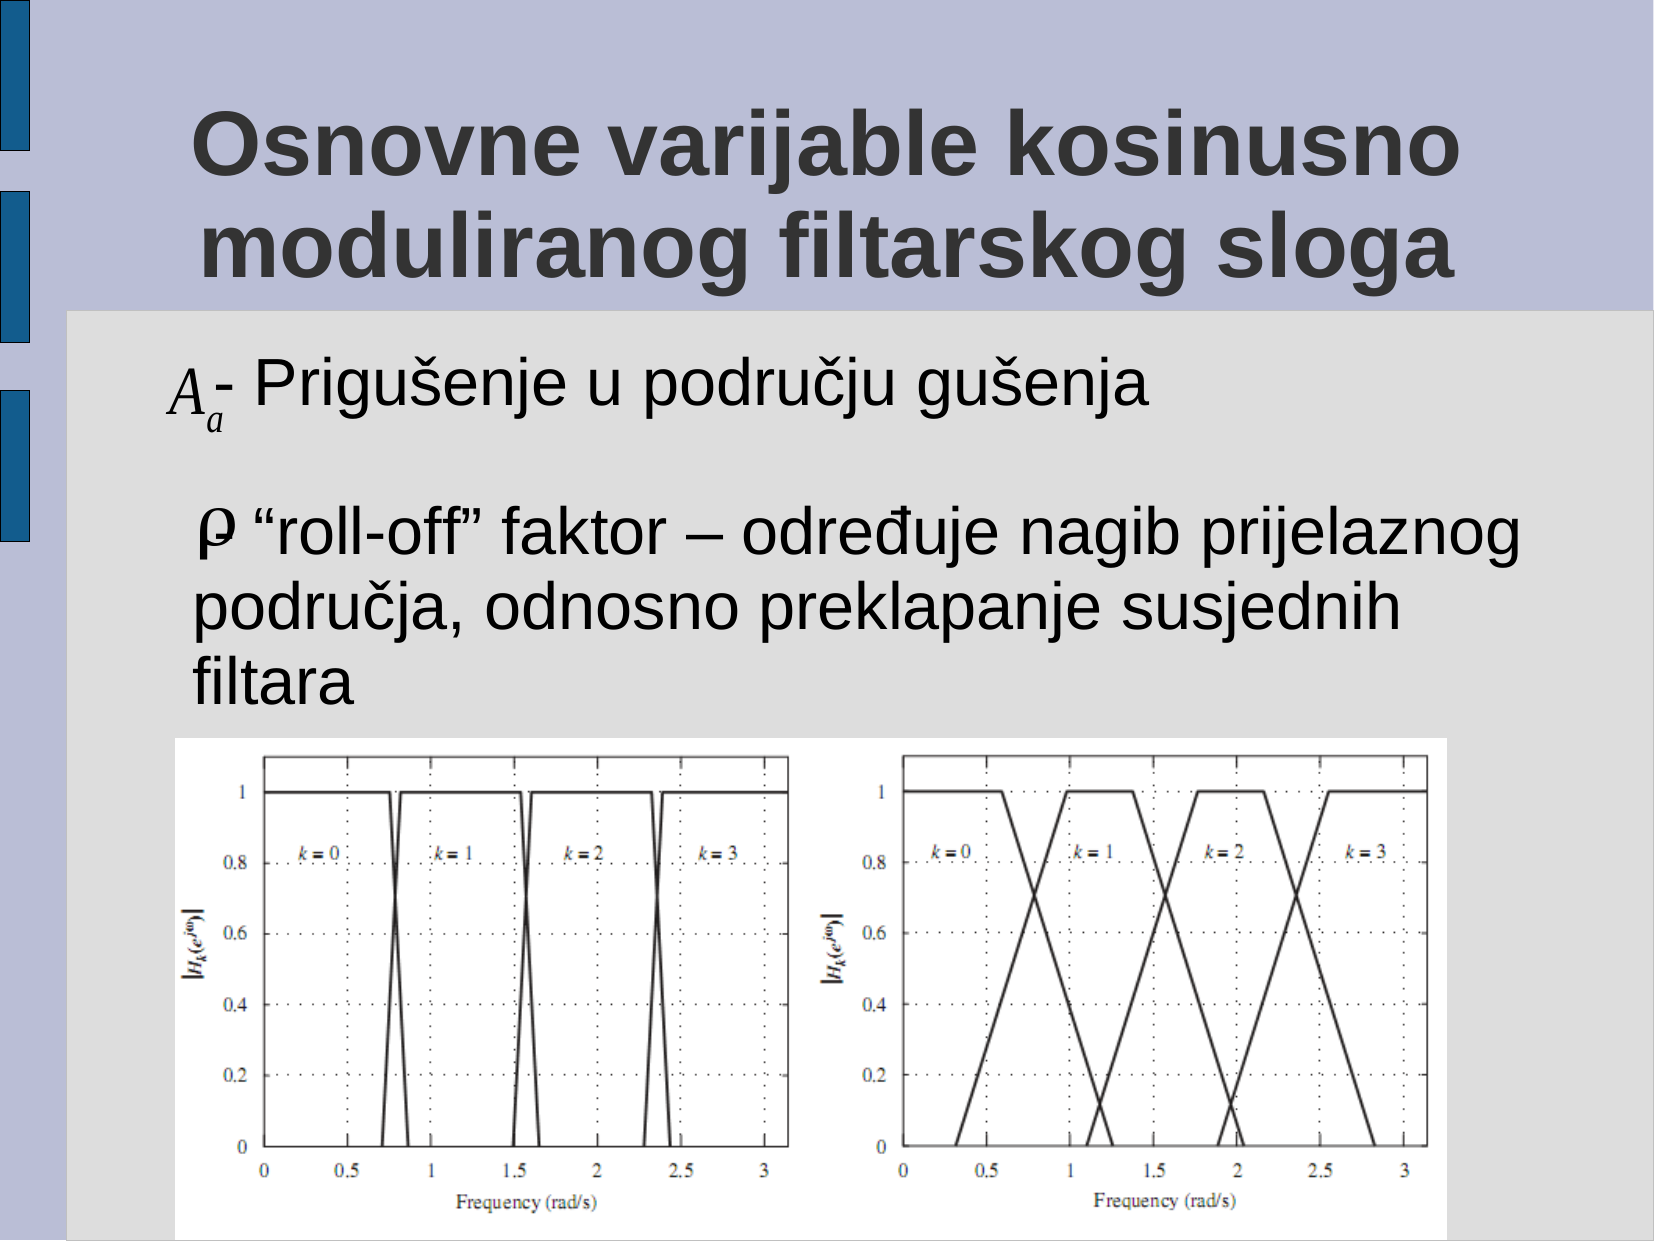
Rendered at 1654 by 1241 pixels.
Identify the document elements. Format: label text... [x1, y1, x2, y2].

chart [147, 354, 237, 443]
title Osnovne varijable kosinusno moduliranog filtarskog sloga [121, 92, 1534, 298]
picture [175, 738, 1447, 1240]
chart [170, 472, 266, 568]
list - Prigušenje u području gušenja - “roll-off” faktor – određuje nagib prijelaznog područja, odnosno preklapanje susjednih filtara [121, 344, 1534, 1112]
